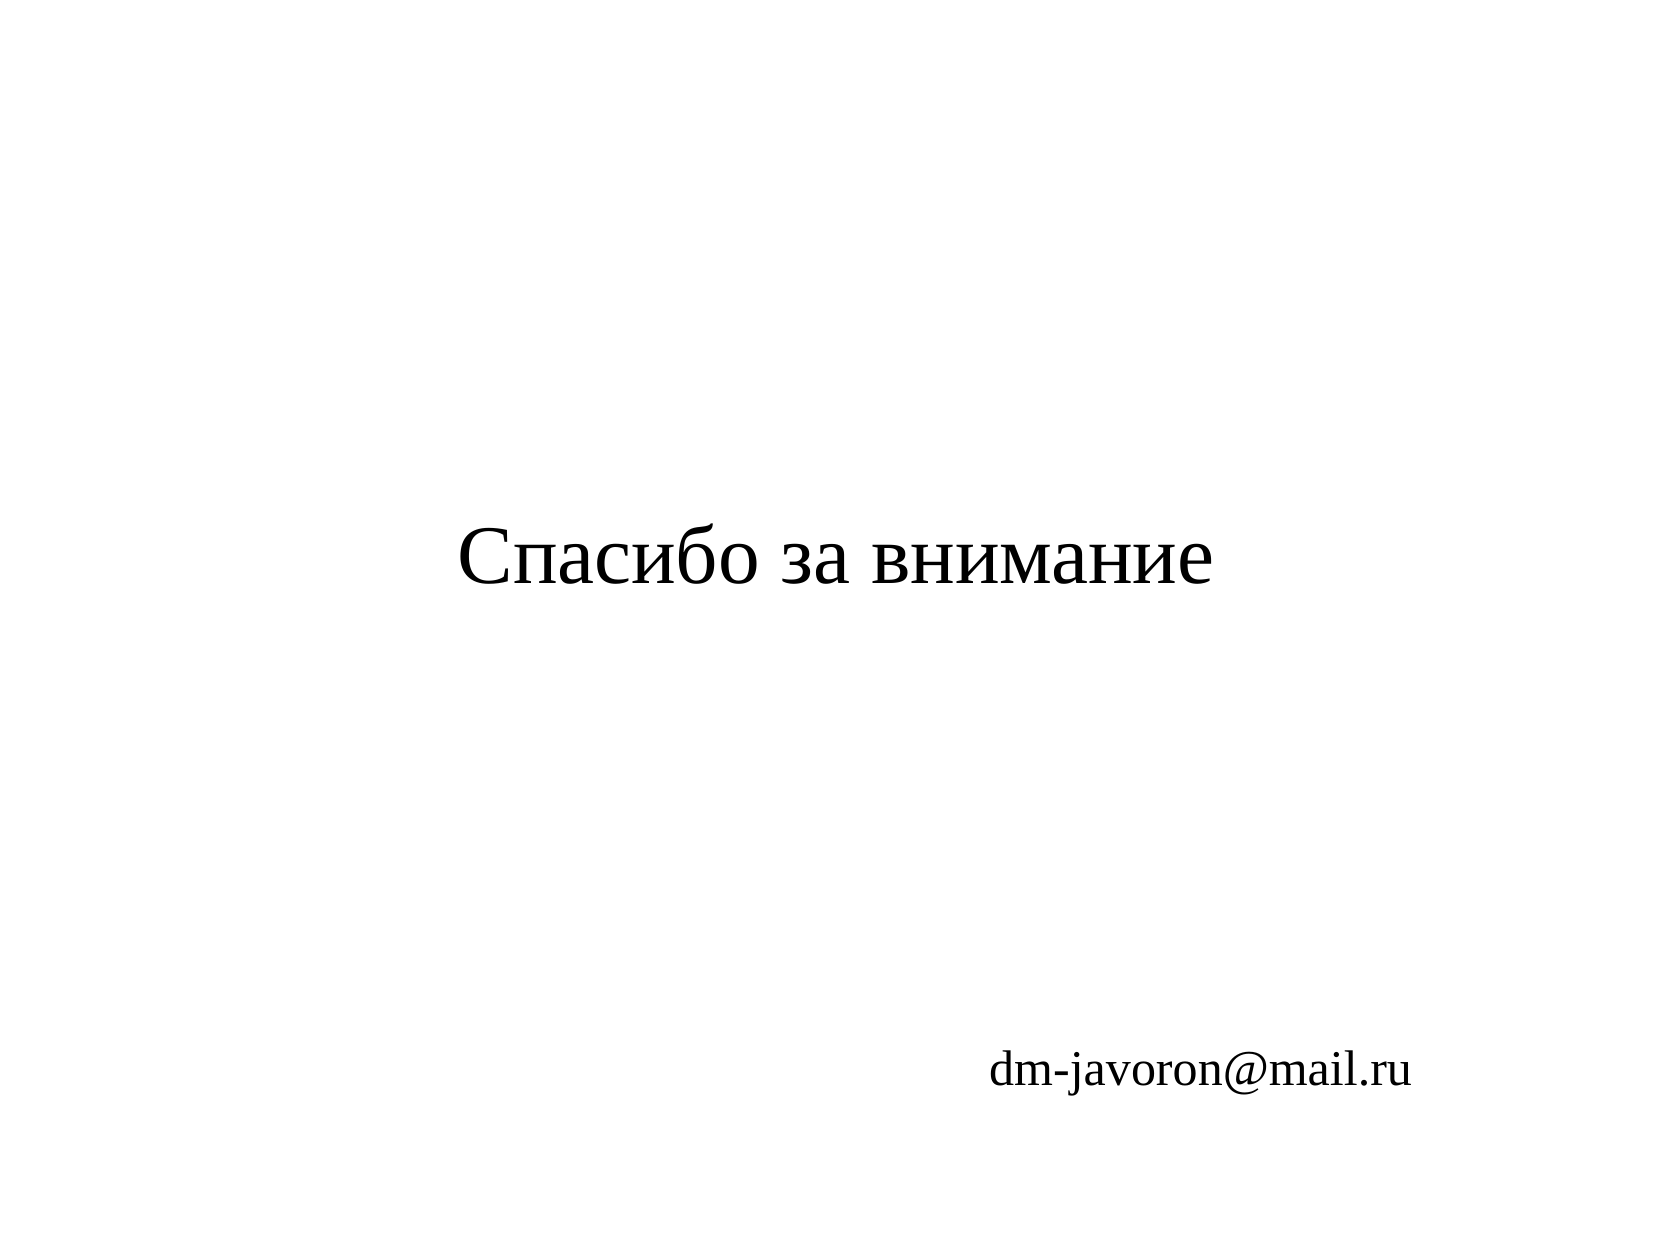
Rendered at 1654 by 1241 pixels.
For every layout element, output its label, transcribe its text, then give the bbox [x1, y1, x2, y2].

text_box dm-javoron@mail.ru [974, 1033, 1447, 1175]
text_box Спасибо за внимание [442, 501, 1595, 742]
